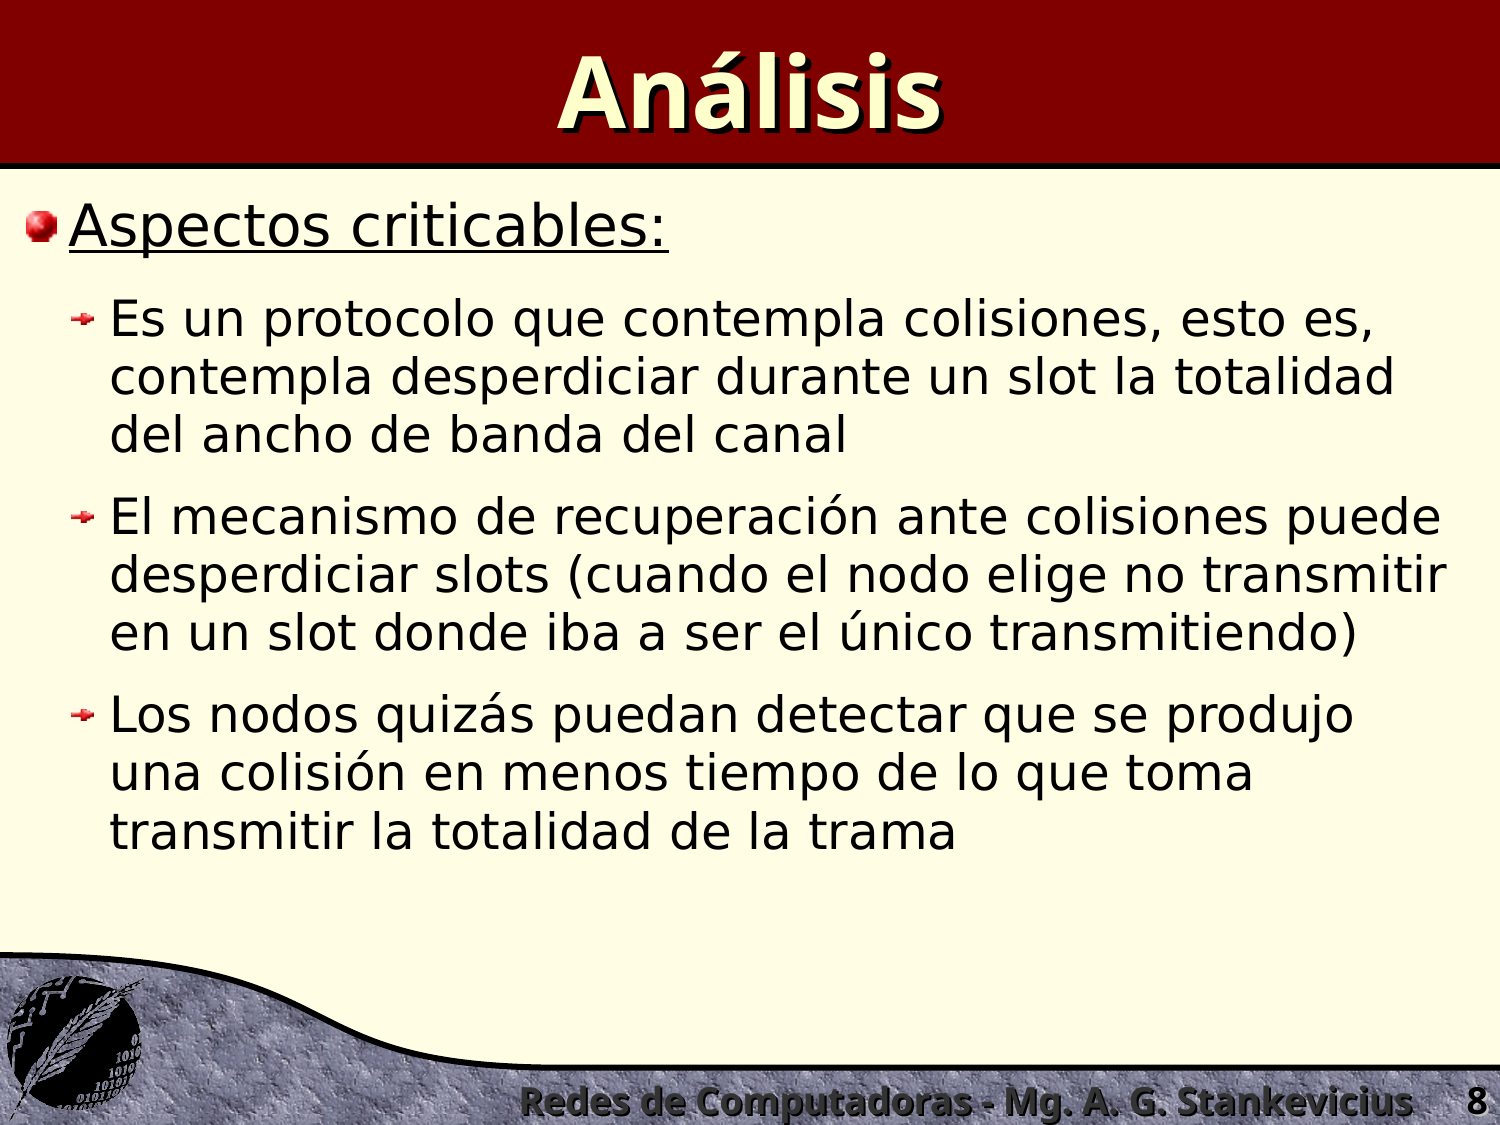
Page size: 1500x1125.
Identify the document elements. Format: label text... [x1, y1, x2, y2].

list Aspectos criticables: Es un protocolo que contempla colisiones, esto es, contempla desperdiciar durante un slot la totalidad del ancho de banda del canal El mecanismo de recuperación ante colisiones puede desperdiciar slots (cuando el nodo elige no transmitir en un slot donde iba a ser el único transmitiendo) Los nodos quizás puedan detectar que se produjo una colisión en menos tiempo de lo que toma transmitir la totalidad de la trama [11, 192, 1486, 921]
title Análisis [15, 5, 1485, 160]
picture [790, 1100, 795, 1110]
picture [1047, 1100, 1054, 1110]
picture [0, 959, 1500, 1125]
